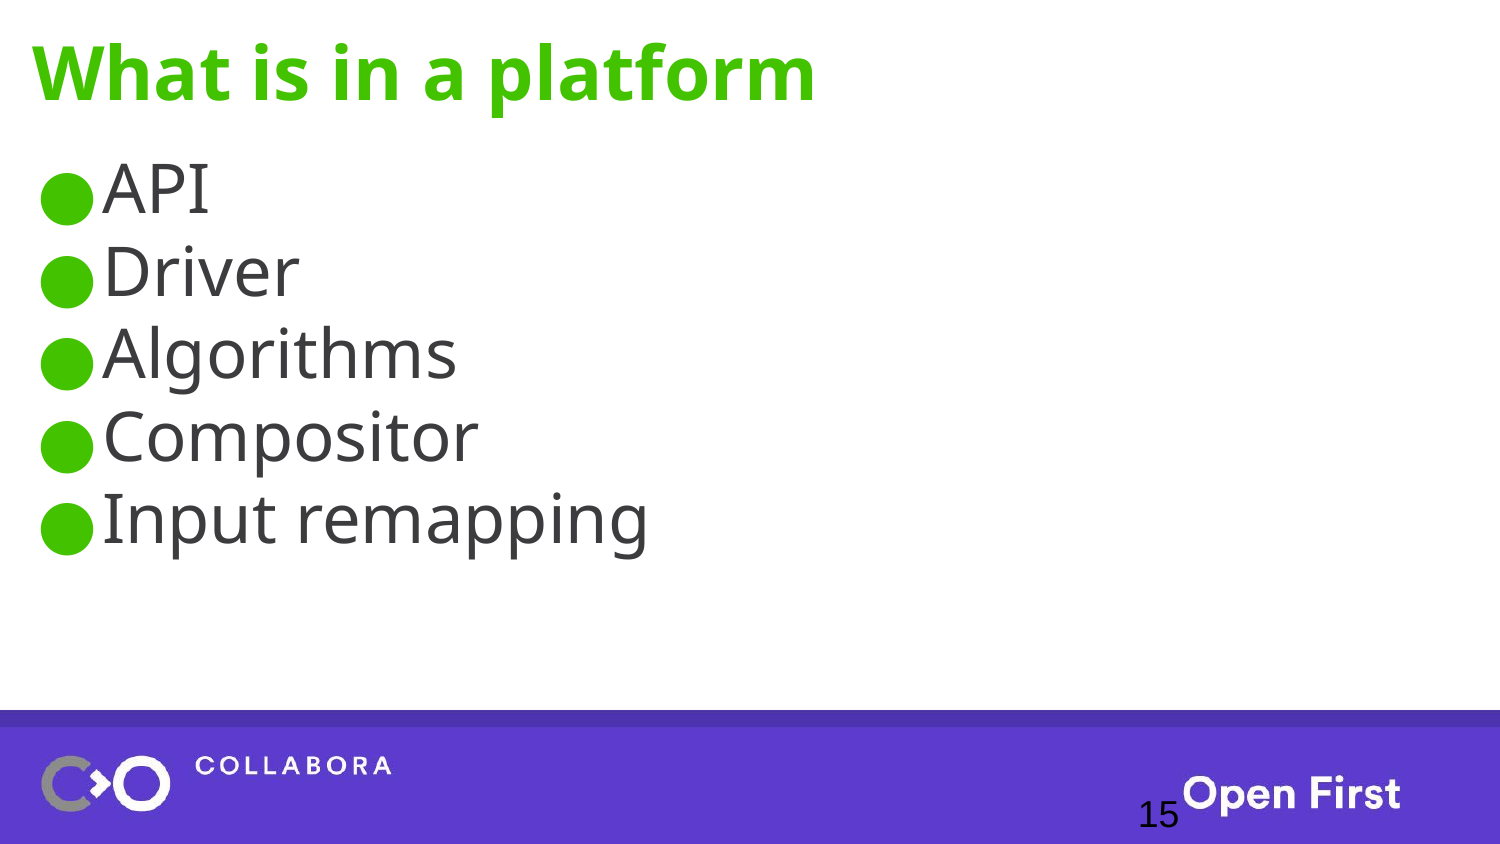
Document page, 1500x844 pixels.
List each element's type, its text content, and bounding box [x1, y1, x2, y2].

text_box API Driver Algorithms Compositor Input remapping [37, 145, 1464, 729]
picture [0, 0, 1500, 844]
text_box What is in a platform [32, 25, 1459, 175]
